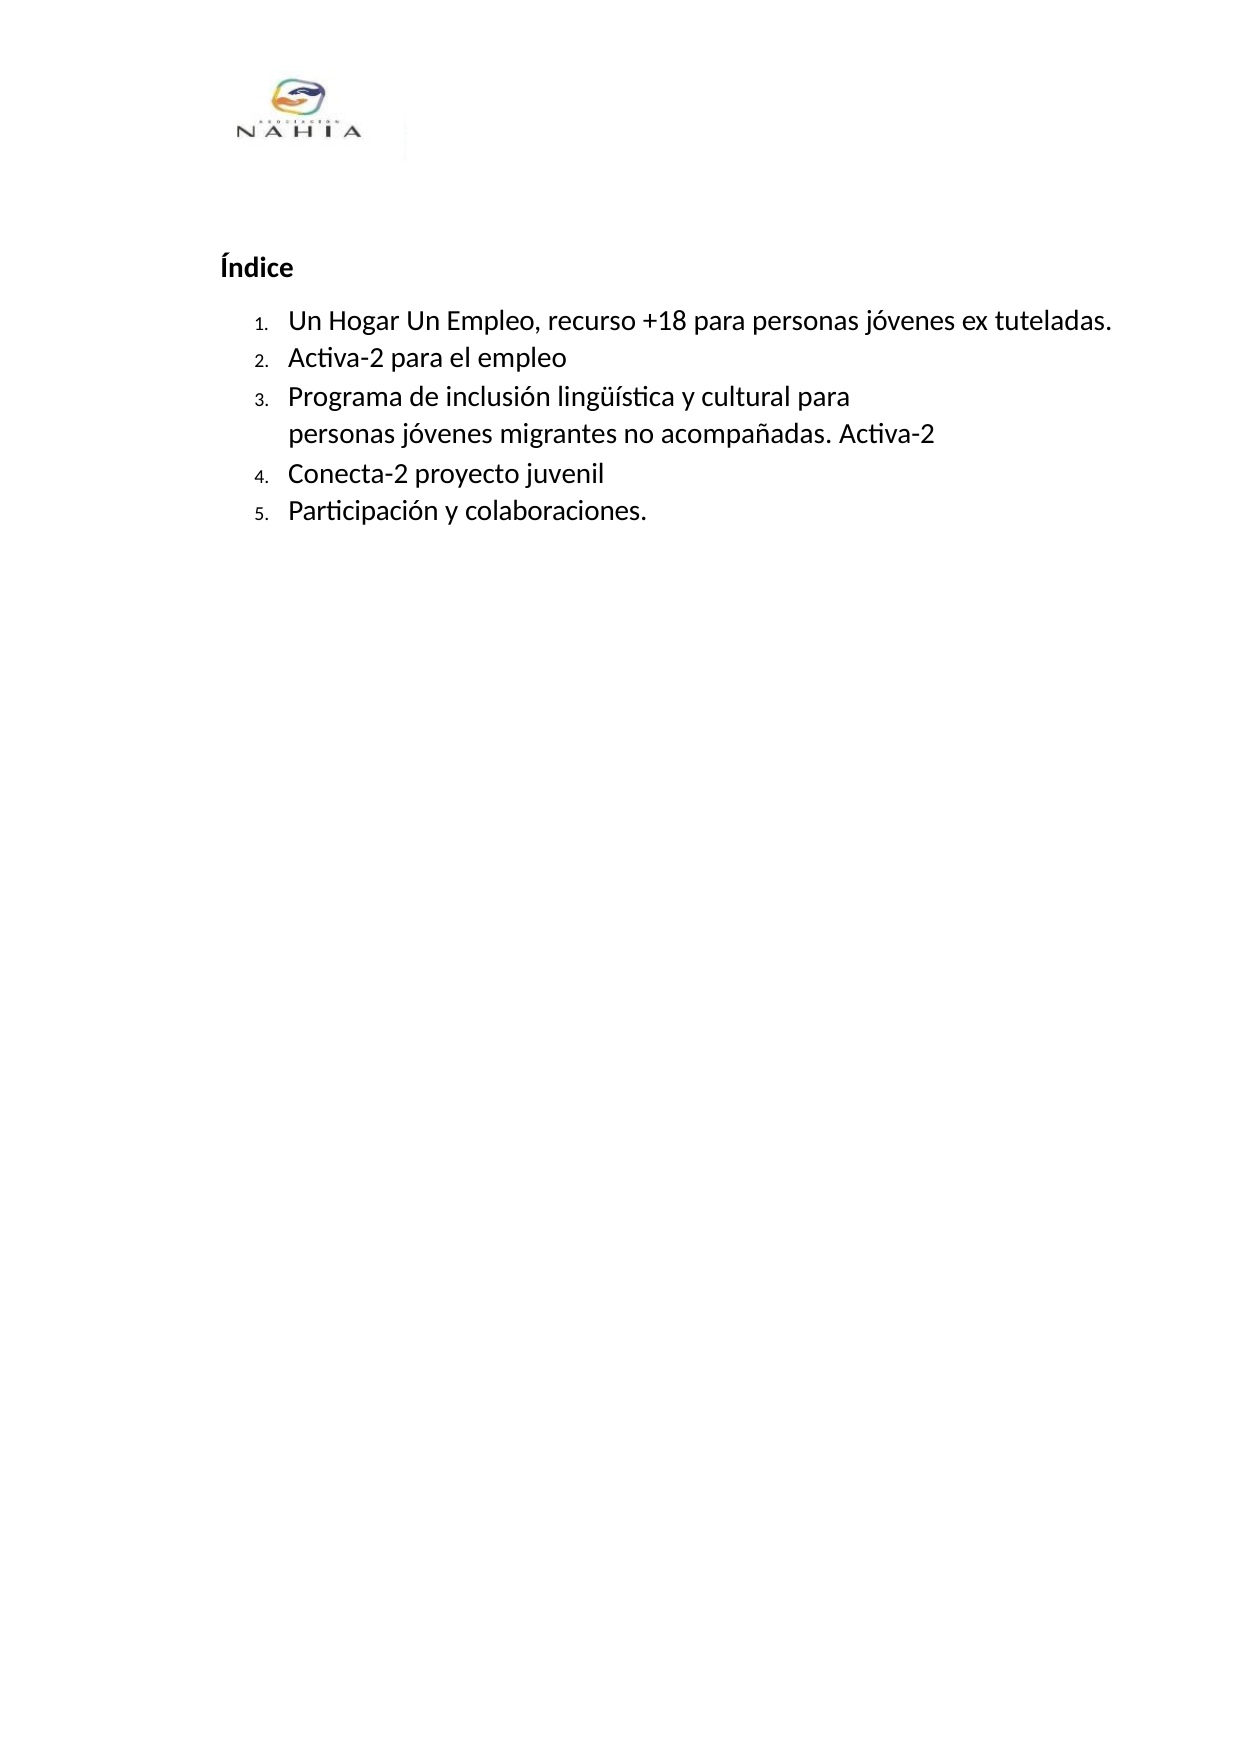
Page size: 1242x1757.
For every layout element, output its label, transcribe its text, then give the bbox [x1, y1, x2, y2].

text_box 5. Participación y colaboraciones. [254, 490, 673, 527]
text_box [236, 71, 407, 164]
text_box 3. Programa de inclusión lingüística y cultural para personas jóvenes migrantes no acompañadas. Activa-2 4. Conecta-2 proyecto juvenil [254, 376, 961, 490]
text_box 2. Activa-2 para el empleo [254, 337, 594, 374]
text_box Índice 1. Un Hogar Un Empleo, recurso +18 para personas jóvenes ex tuteladas. [220, 247, 1130, 336]
